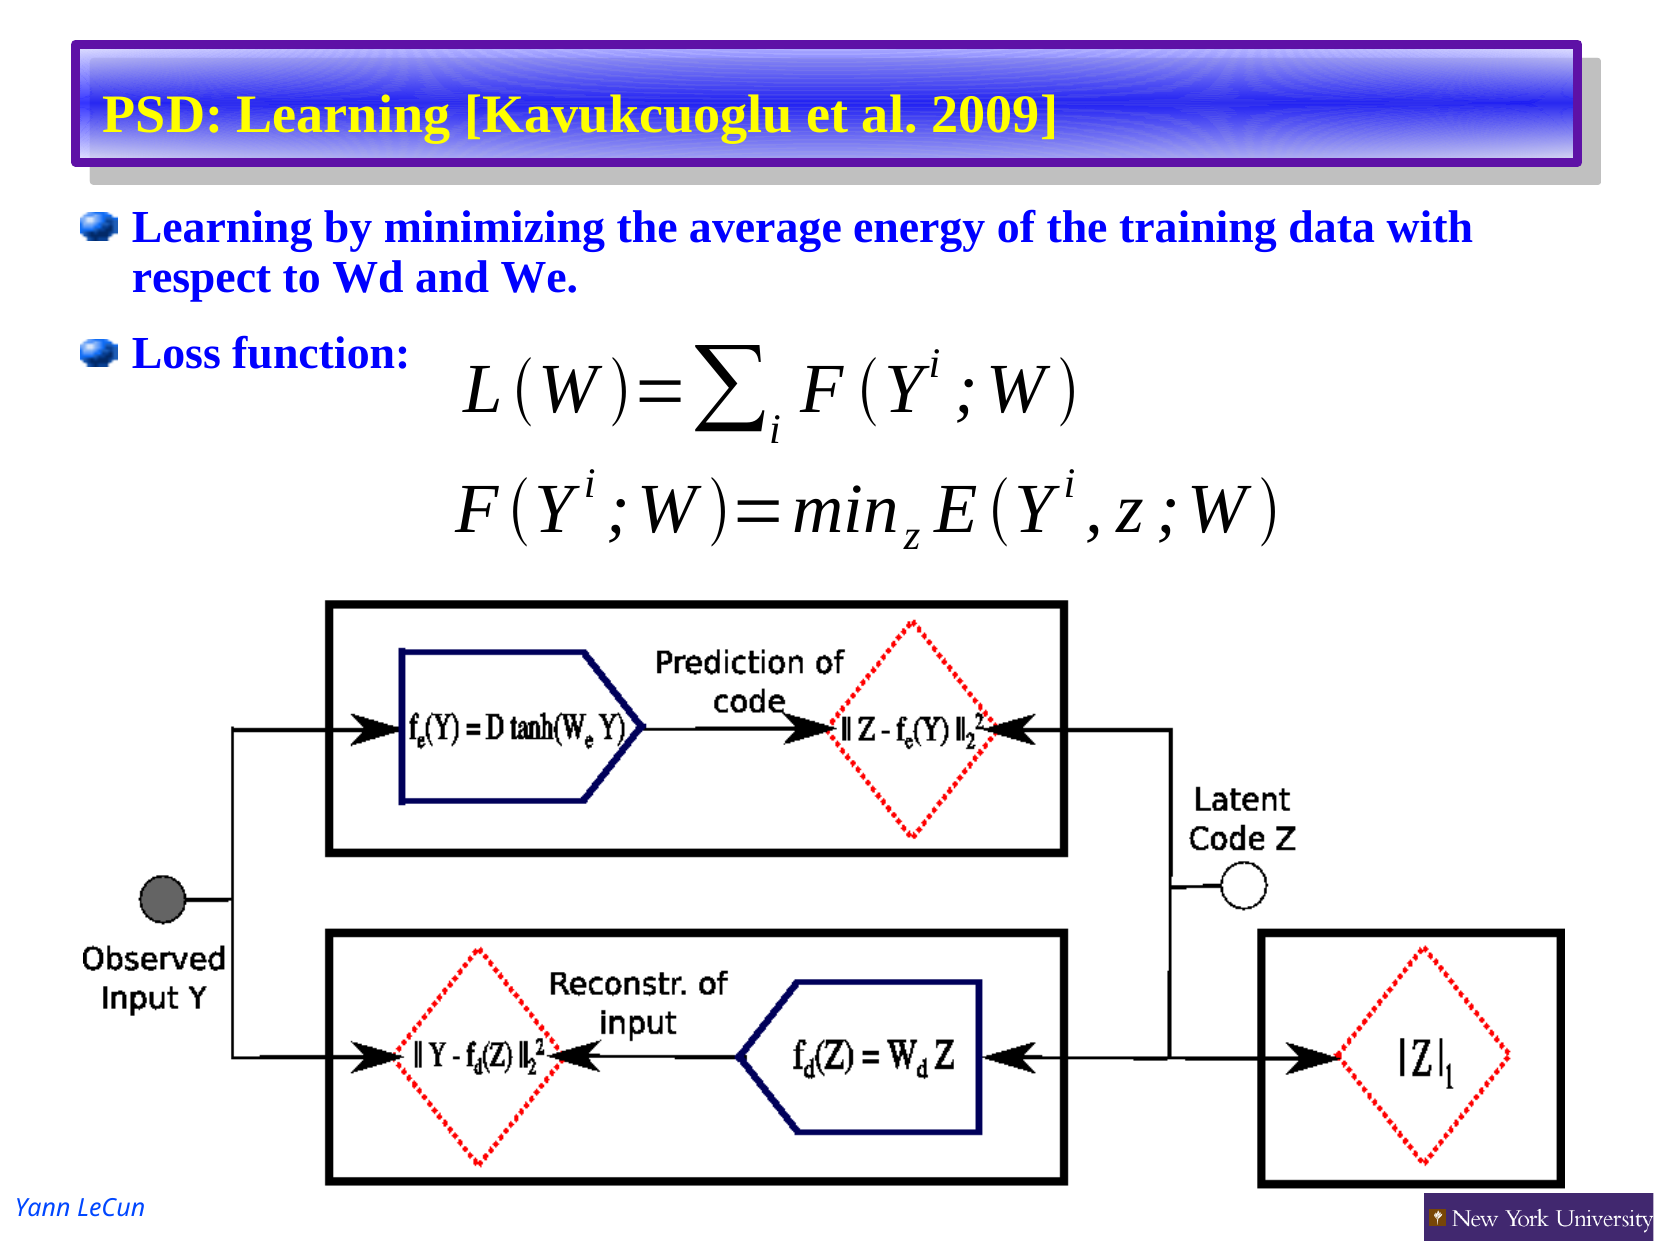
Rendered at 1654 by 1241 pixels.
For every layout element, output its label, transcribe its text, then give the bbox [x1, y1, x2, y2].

title PSD: Learning [Kavukcuoglu et al. 2009] [75, 44, 1578, 163]
list Learning by minimizing the average energy of the training data with respect to Wd and We. Loss function: [80, 201, 1613, 545]
chart [432, 457, 1297, 563]
picture [1424, 1193, 1654, 1241]
picture [83, 599, 1565, 1190]
chart [441, 337, 1094, 454]
